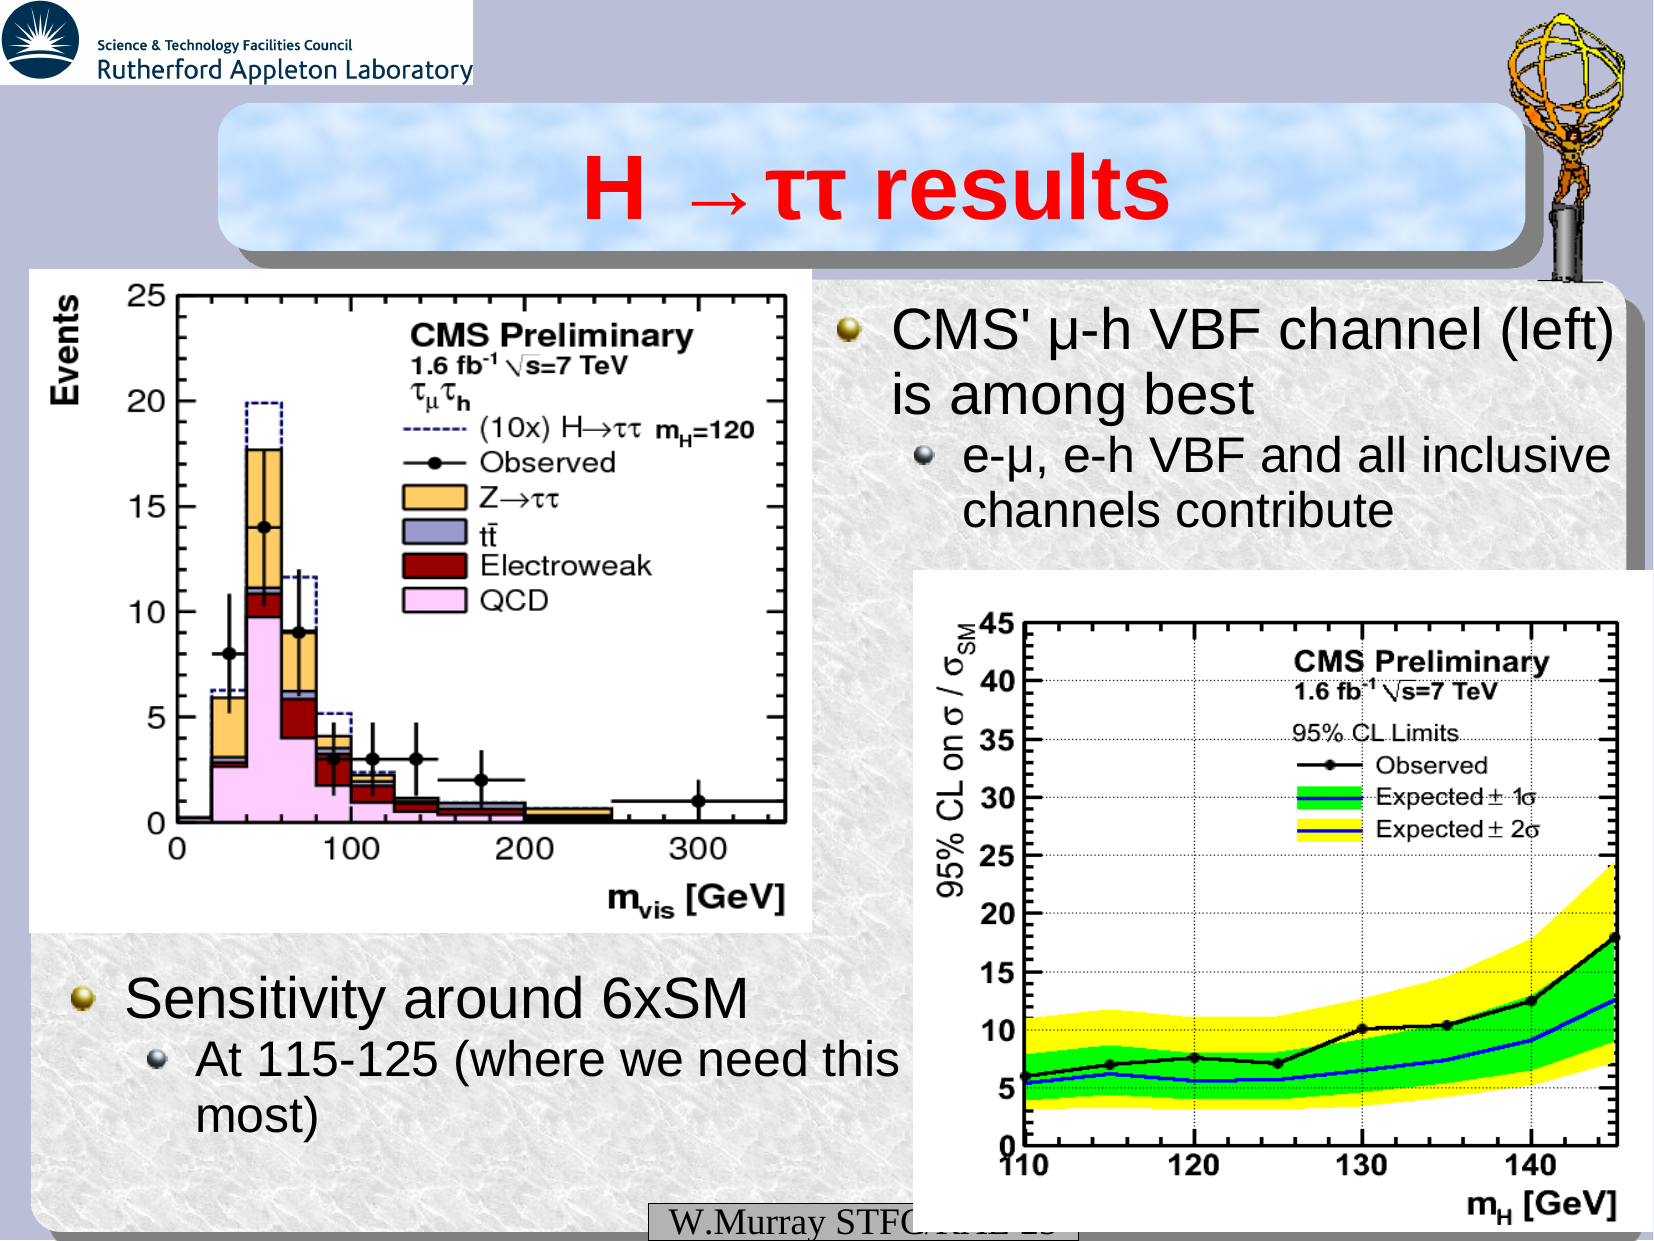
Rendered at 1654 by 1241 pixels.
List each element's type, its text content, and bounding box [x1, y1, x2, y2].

picture [29, 0, 1654, 1232]
list CMS' μ-h VBF channel (left) is among best e-μ, e-h VBF and all inclusive channels contribute [820, 296, 1620, 612]
picture [0, 0, 473, 85]
list Sensitivity around 6xSM At 115-125 (where we need this most) [53, 966, 913, 1203]
title H →ττ results [244, 112, 1512, 263]
